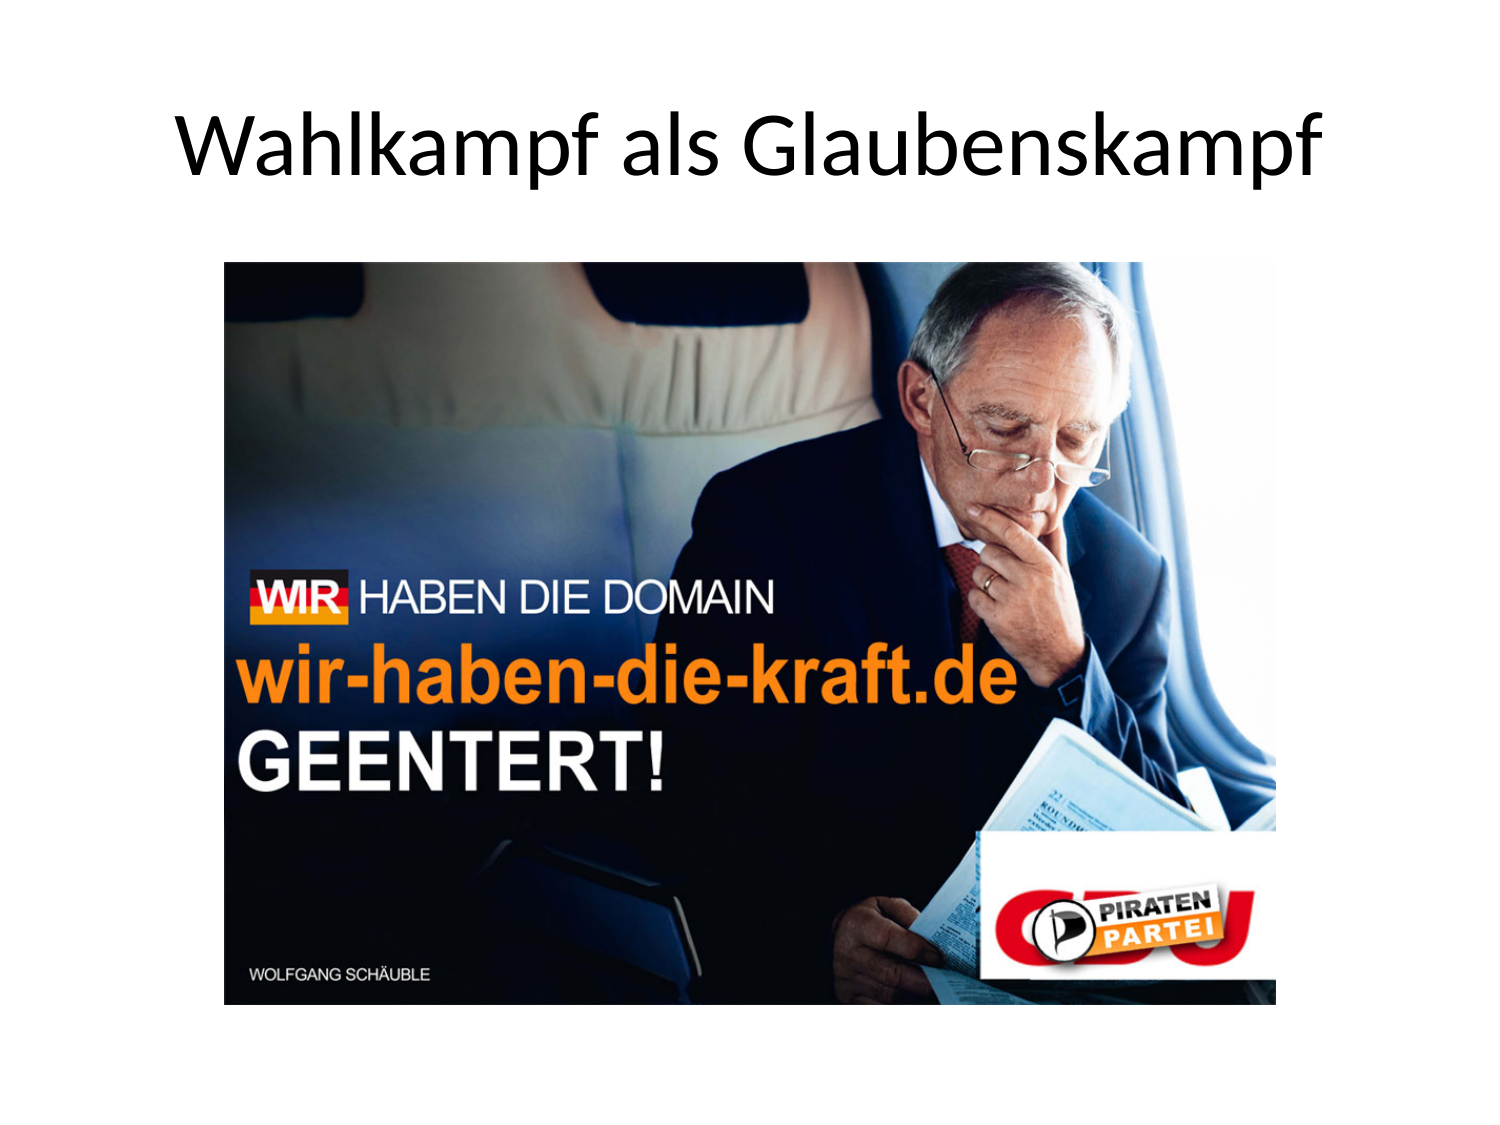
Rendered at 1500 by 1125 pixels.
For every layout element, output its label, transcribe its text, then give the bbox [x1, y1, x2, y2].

title Wahlkampf als Glaubenskampf [75, 45, 1426, 233]
picture [224, 262, 1276, 1005]
